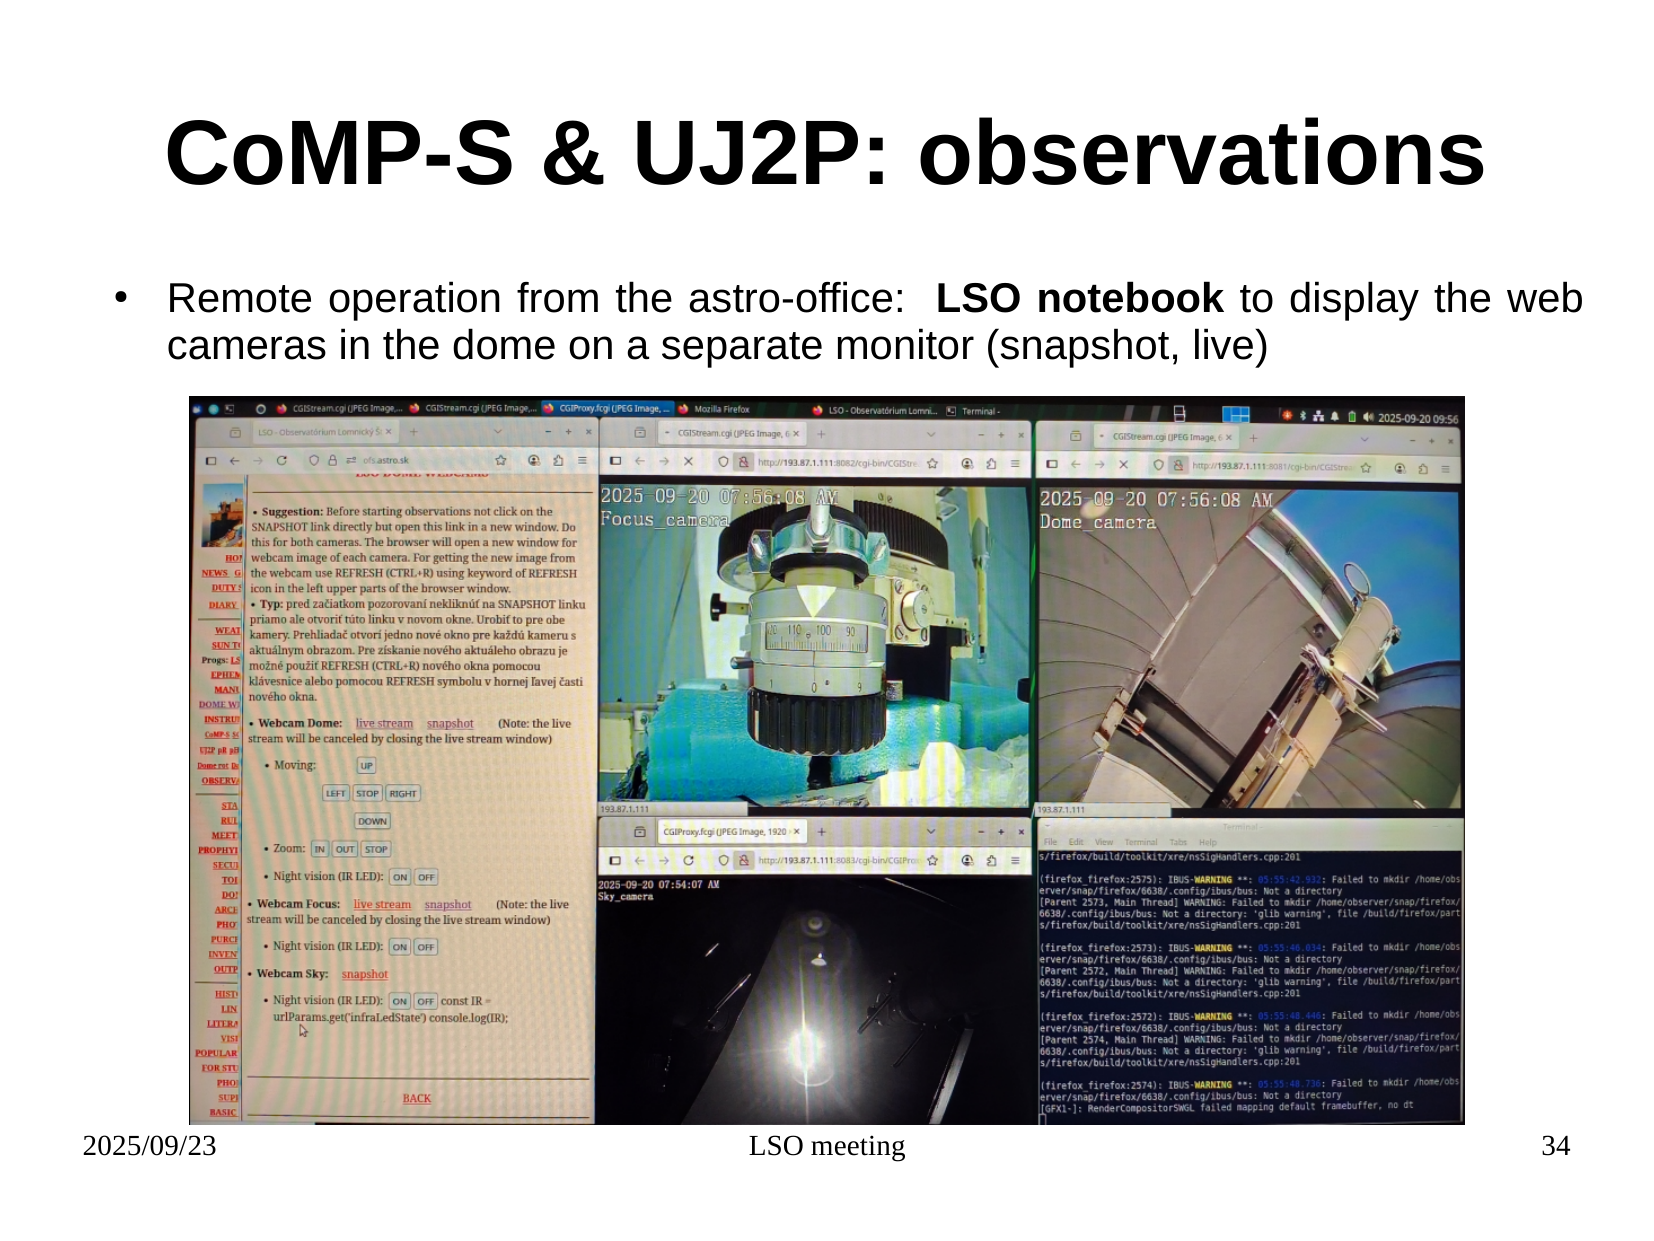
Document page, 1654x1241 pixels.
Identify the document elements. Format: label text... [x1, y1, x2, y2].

list Remote operation from the astro-office: LSO notebook to display the web cameras in the dome on a separate monitor (snapshot, live) [95, 274, 1585, 1218]
picture [189, 396, 1465, 1126]
title CoMP-S & UJ2P: observations [82, 49, 1571, 257]
